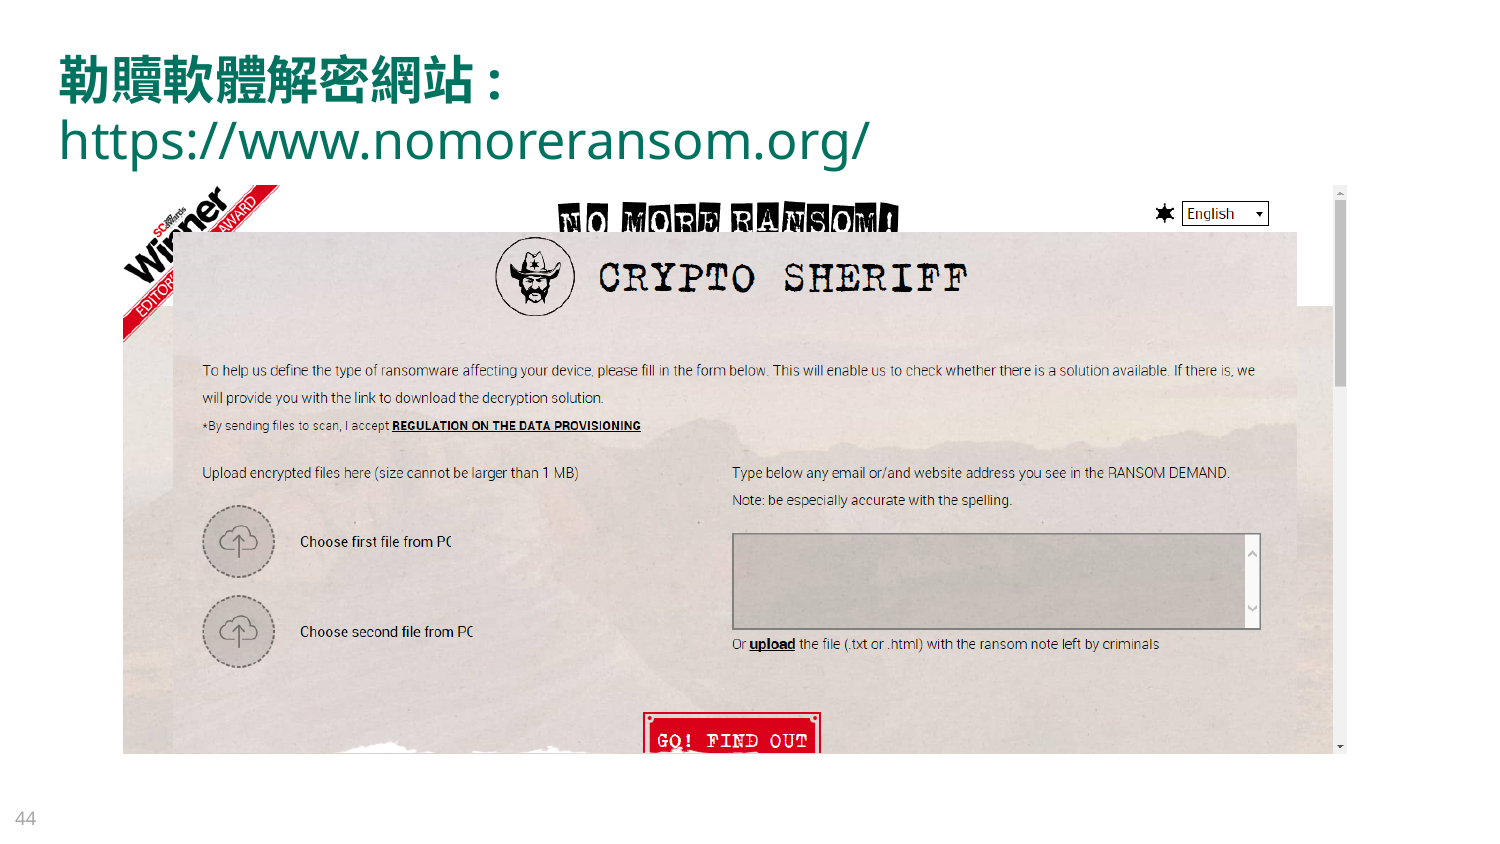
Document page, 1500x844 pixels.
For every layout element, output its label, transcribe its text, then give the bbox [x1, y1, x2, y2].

slide_number 44 [15, 806, 61, 831]
title 勒贖軟體解密網站: https://www.nomoreransom.org/ [58, 48, 1442, 162]
picture [123, 185, 1347, 754]
